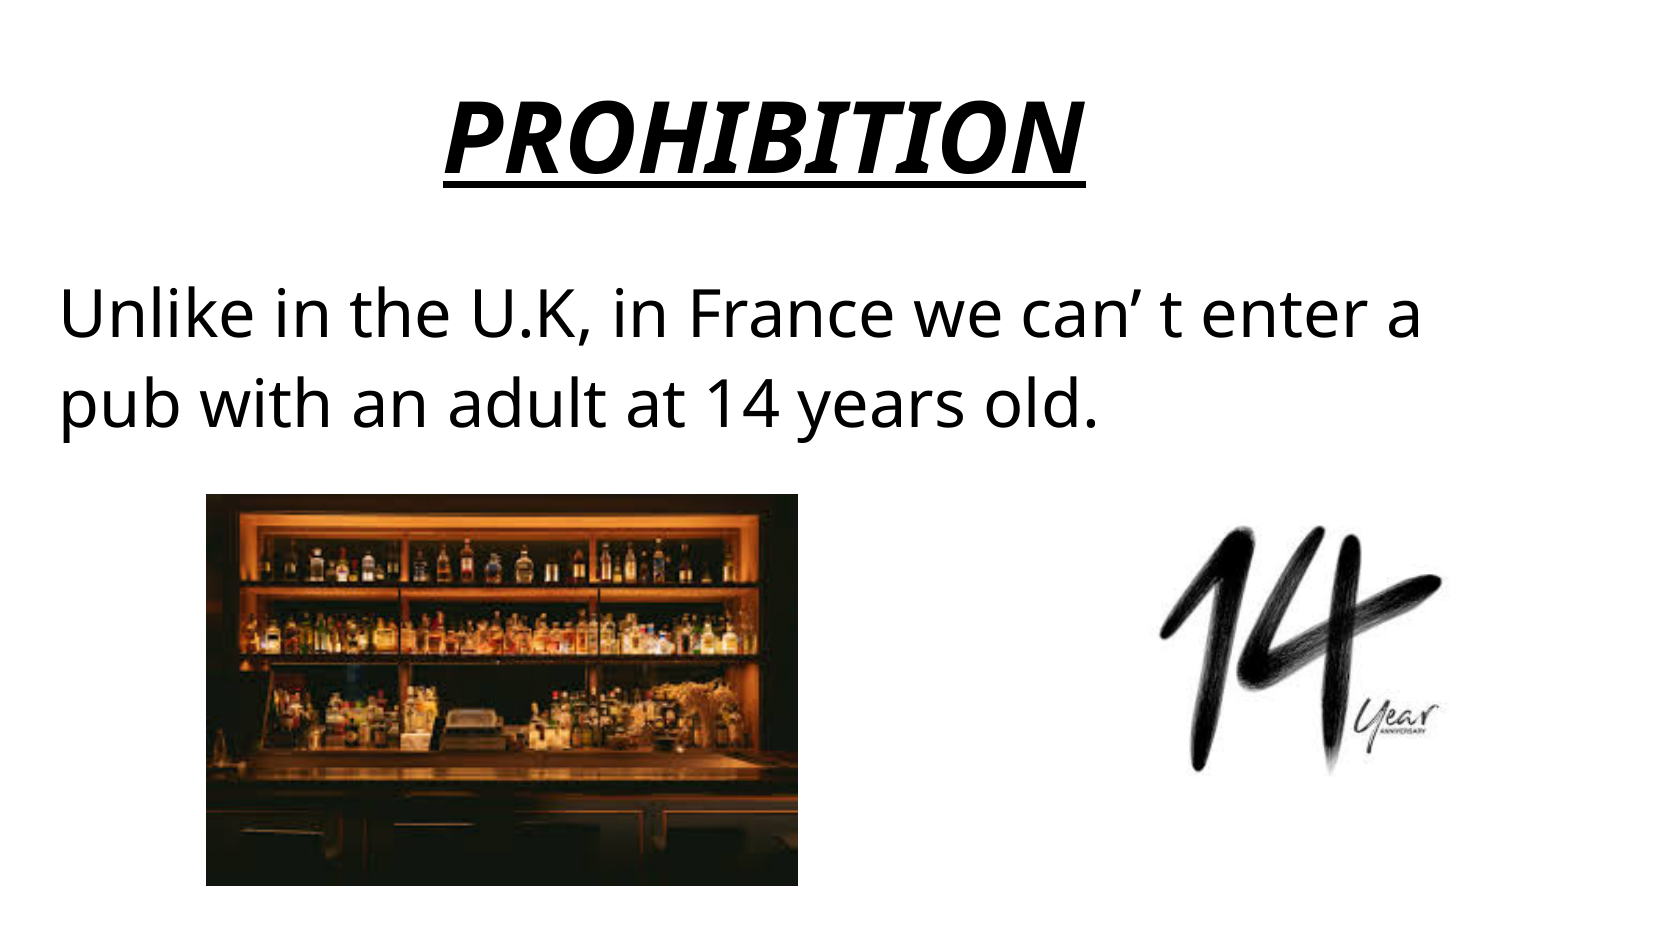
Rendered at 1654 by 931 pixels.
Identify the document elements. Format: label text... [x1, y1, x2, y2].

picture [206, 494, 798, 886]
text_box PROHIBITION [427, 59, 1197, 233]
list Unlike in the U.K, in France we can’ t enter a pub with an adult at 14 years old. [59, 265, 1548, 502]
picture [1099, 501, 1506, 806]
